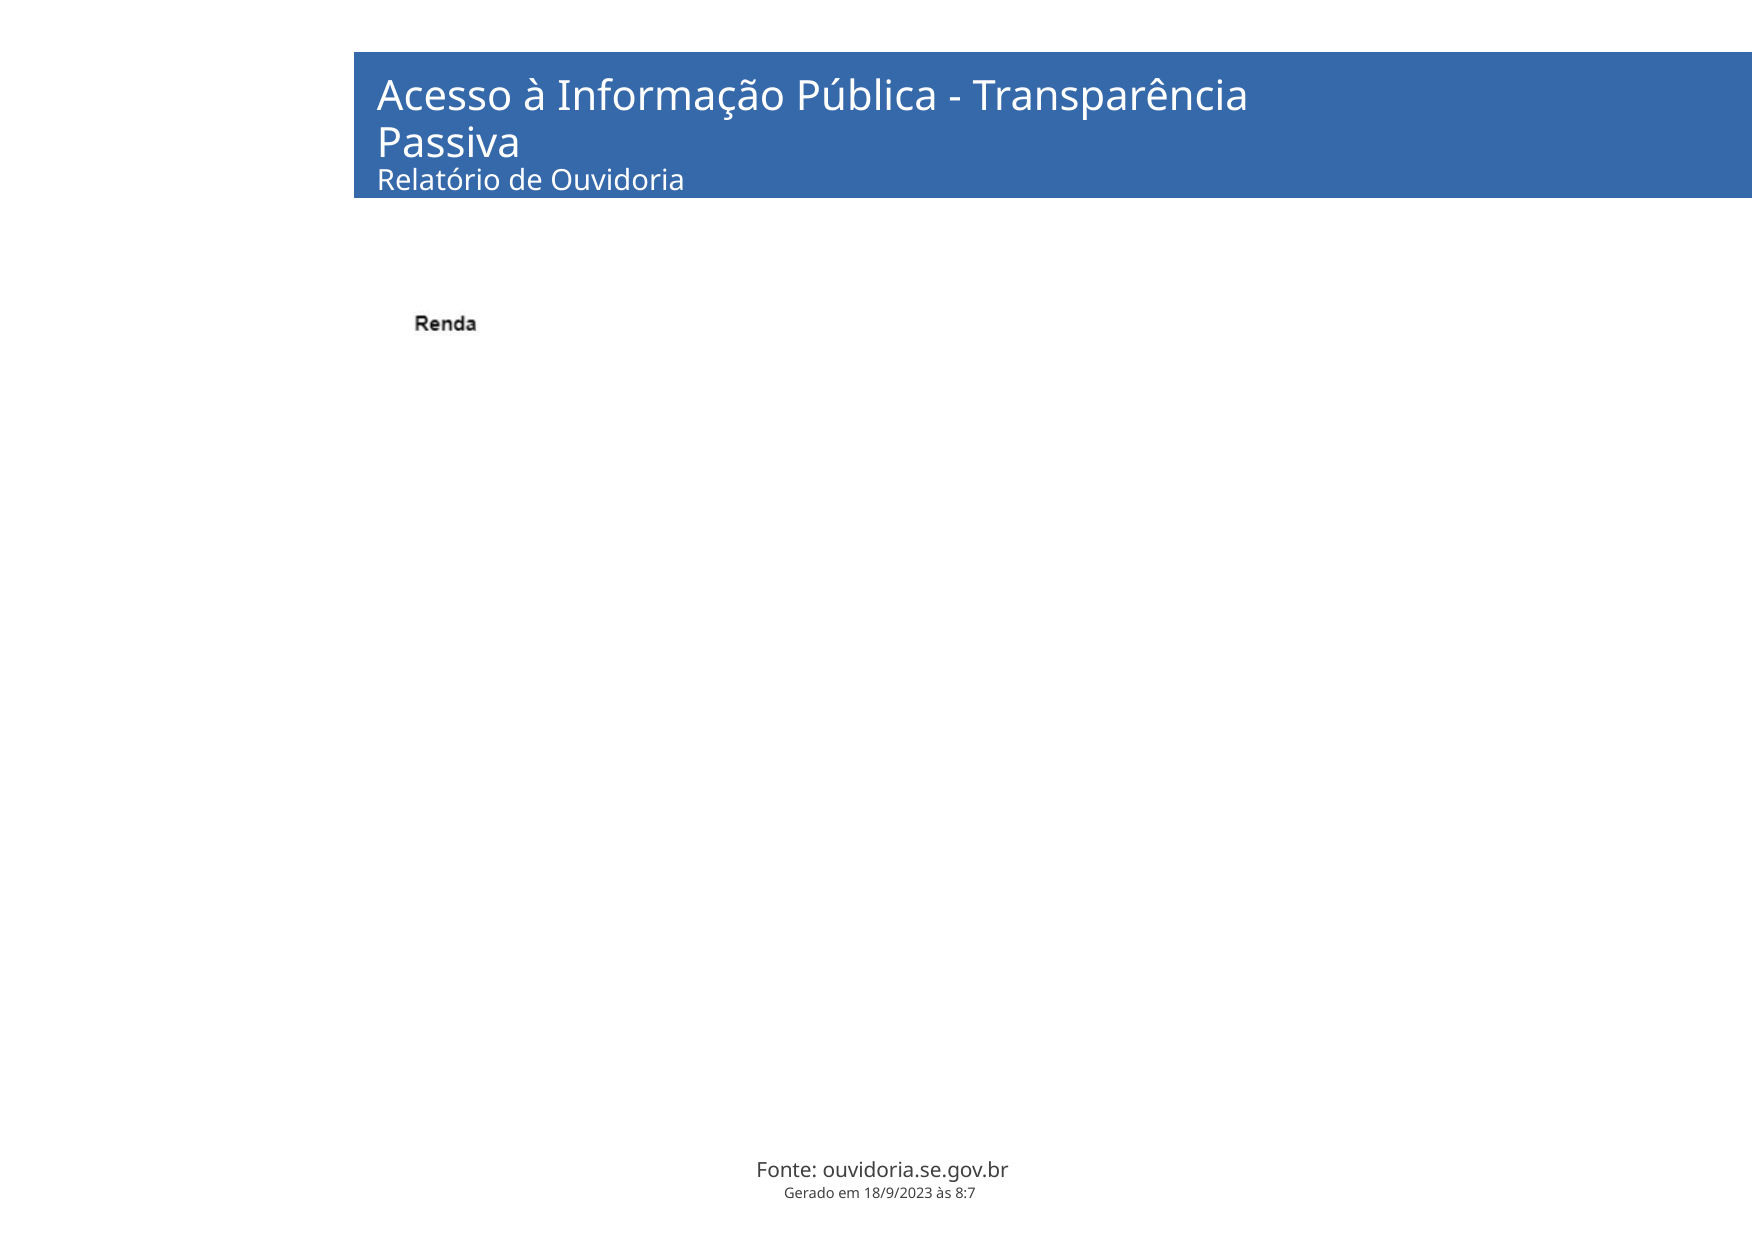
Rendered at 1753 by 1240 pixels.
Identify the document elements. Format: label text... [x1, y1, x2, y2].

text_box Acesso à Informação Pública - Transparência Passiva Relatório de Ouvidoria SETUR - Agosto a Agosto de 2023 [376, 72, 1403, 228]
text_box Fonte: ouvidoria.se.gov.br [756, 1158, 1023, 1182]
text_box Gerado em 18/9/2023 às 8:7 [784, 1184, 995, 1202]
text_box [354, 52, 1752, 198]
text_box [155, 211, 1599, 1028]
